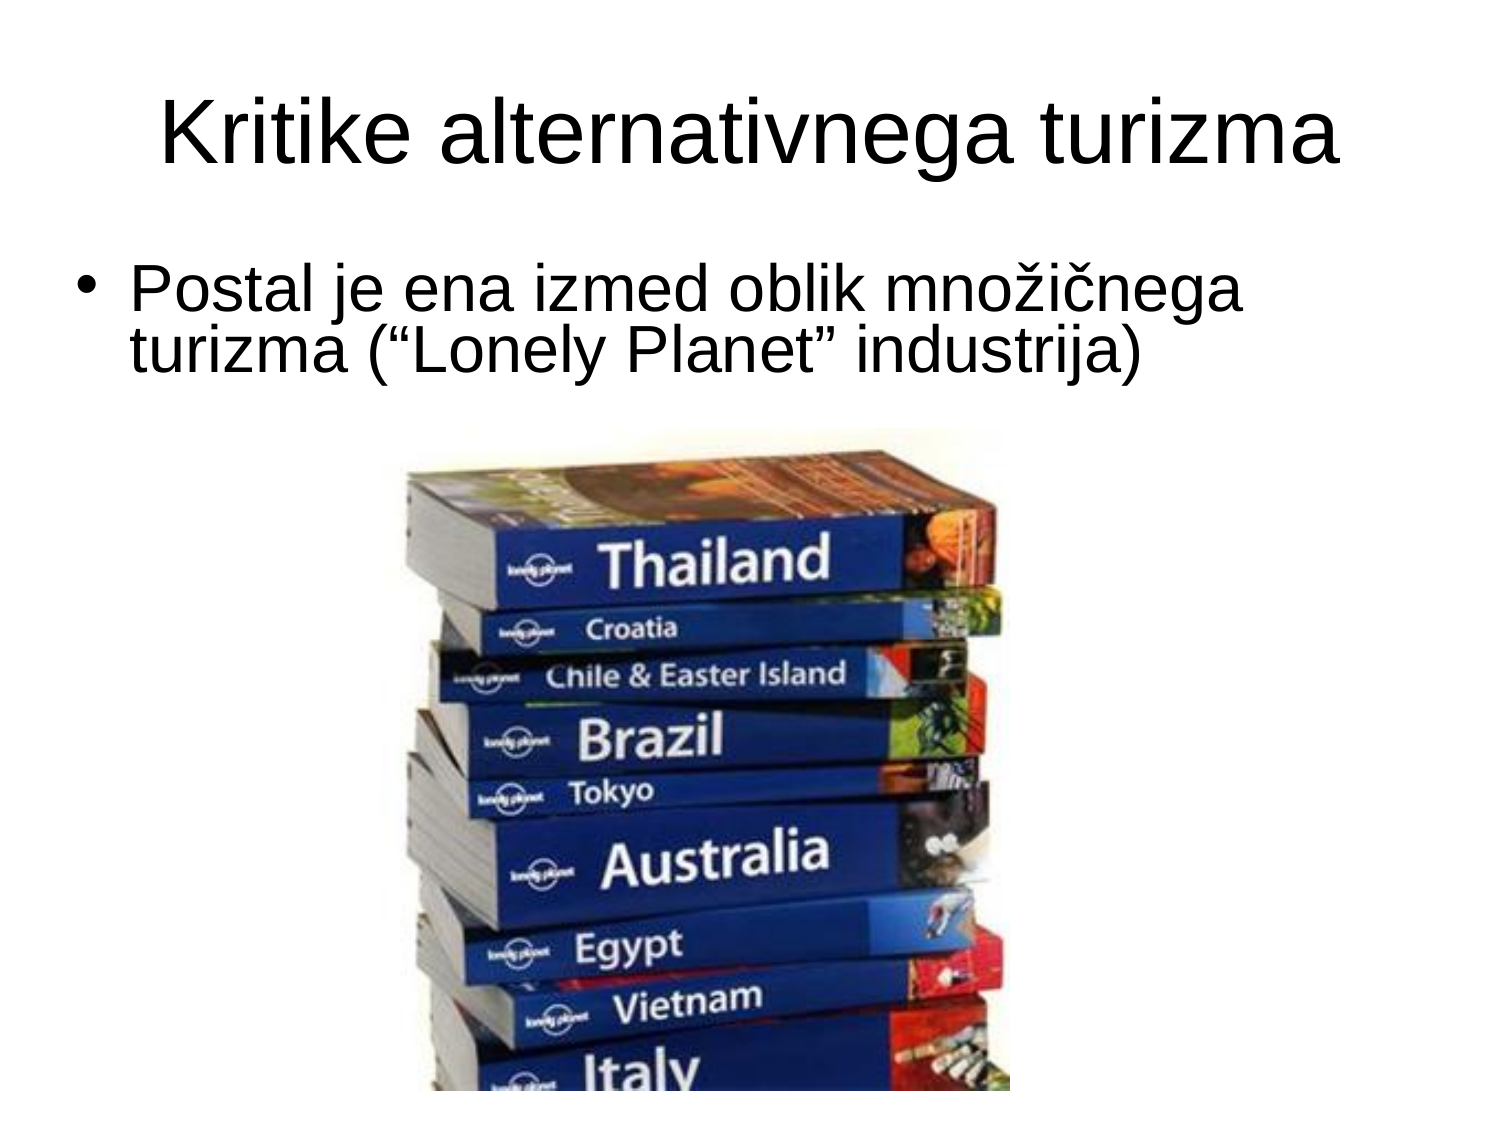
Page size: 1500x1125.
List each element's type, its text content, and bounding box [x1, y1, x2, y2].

list Postal je ena izmed oblik množičnega turizma (“Lonely Planet” industrija) [74, 262, 1426, 991]
title Kritike alternativnega turizma [74, 50, 1426, 227]
picture [348, 428, 1010, 1091]
